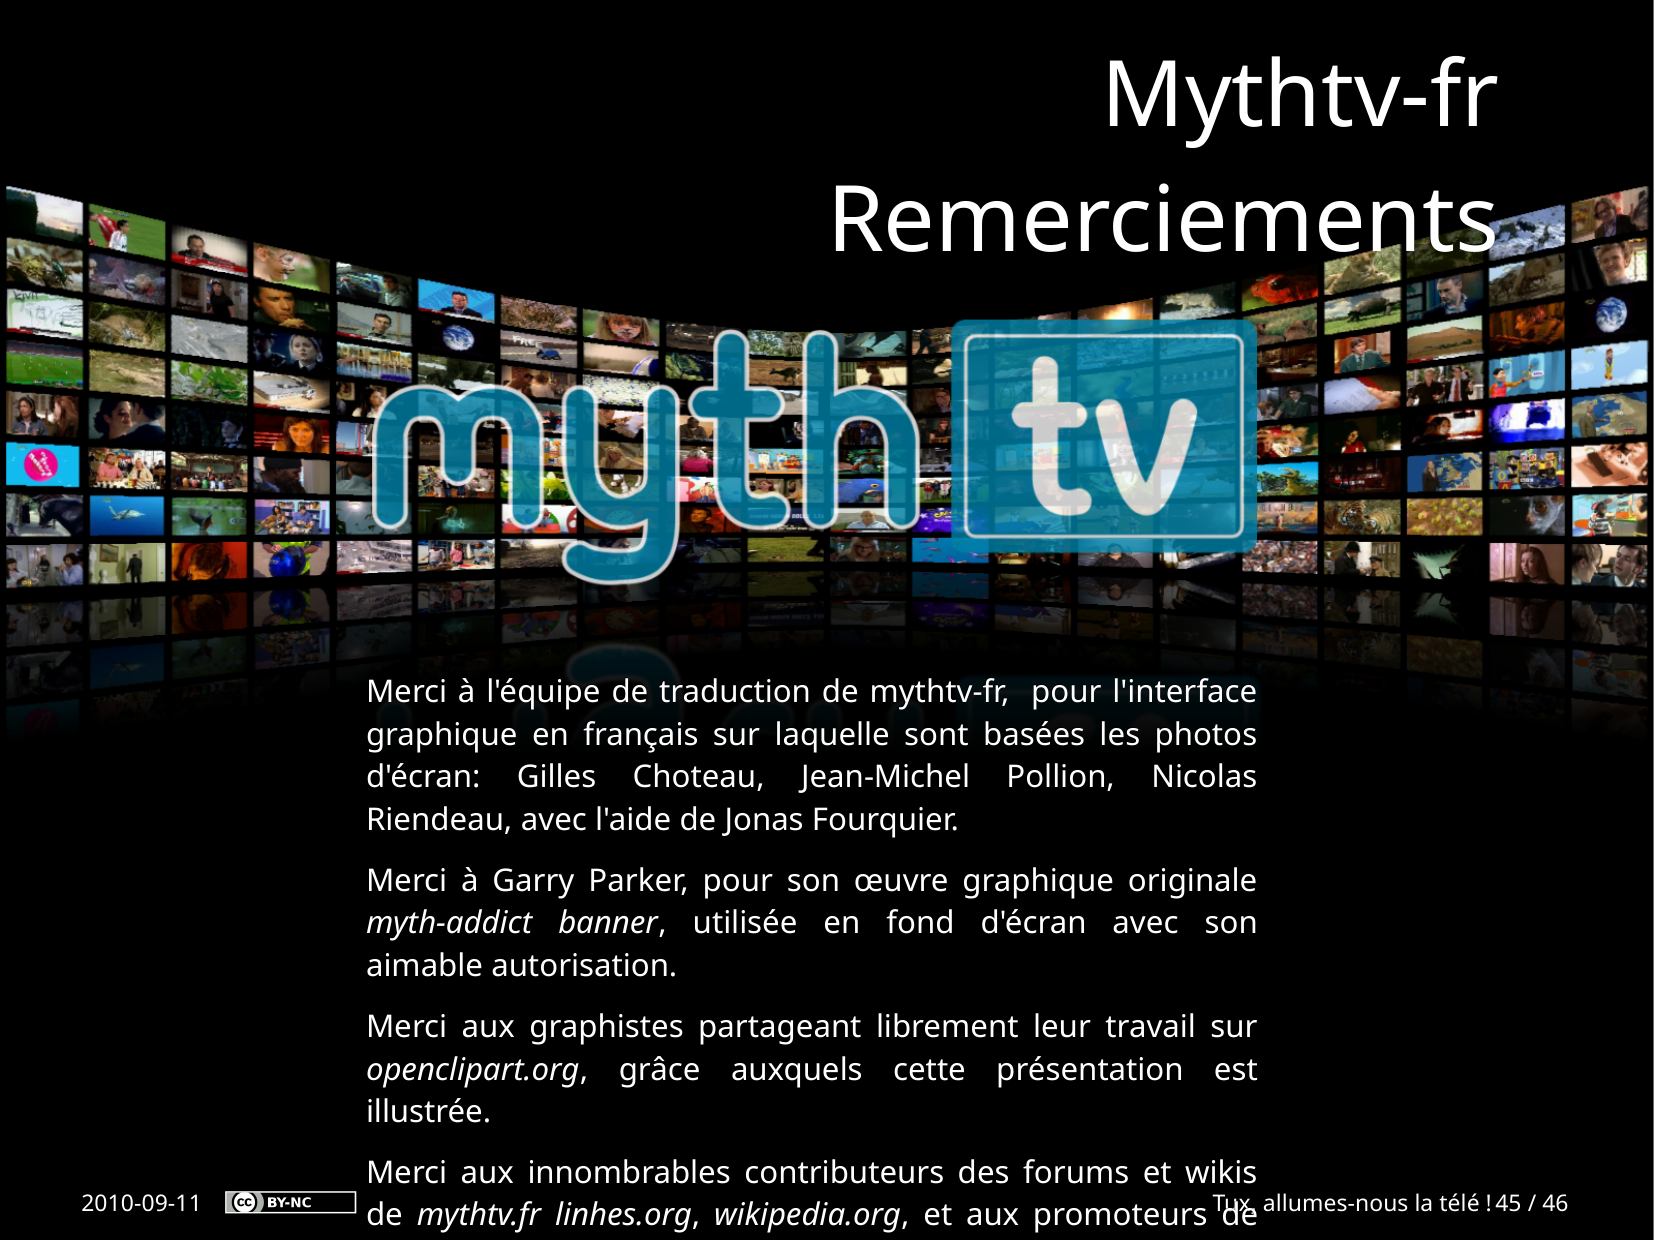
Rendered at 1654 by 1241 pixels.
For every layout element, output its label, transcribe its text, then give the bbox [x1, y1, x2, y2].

title Mythtv-fr Remerciements [82, 47, 1501, 259]
picture [0, 0, 1654, 1240]
list Merci à l'équipe de traduction de mythtv-fr, pour l'interface graphique en français sur laquelle sont basées les photos d'écran: Gilles Choteau, Jean-Michel Pollion, Nicolas Riendeau, avec l'aide de Jonas Fourquier. Merci à Garry Parker, pour son œuvre graphique originale myth-addict banner, utilisée en fond d'écran avec son aimable autorisation. Merci aux graphistes partageant librement leur travail sur openclipart.org, grâce auxquels cette présentation est illustrée. Merci aux innombrables contributeurs des forums et wikis de mythtv.fr linhes.org, wikipedia.org, et aux promoteurs de licences libres qui facilitent la diffusion de ce savoir. Merci à vous, qui vous intéressez à MythTV, comme moyen de conserver votre liberté de divertissement et d'information. [366, 668, 1259, 1173]
